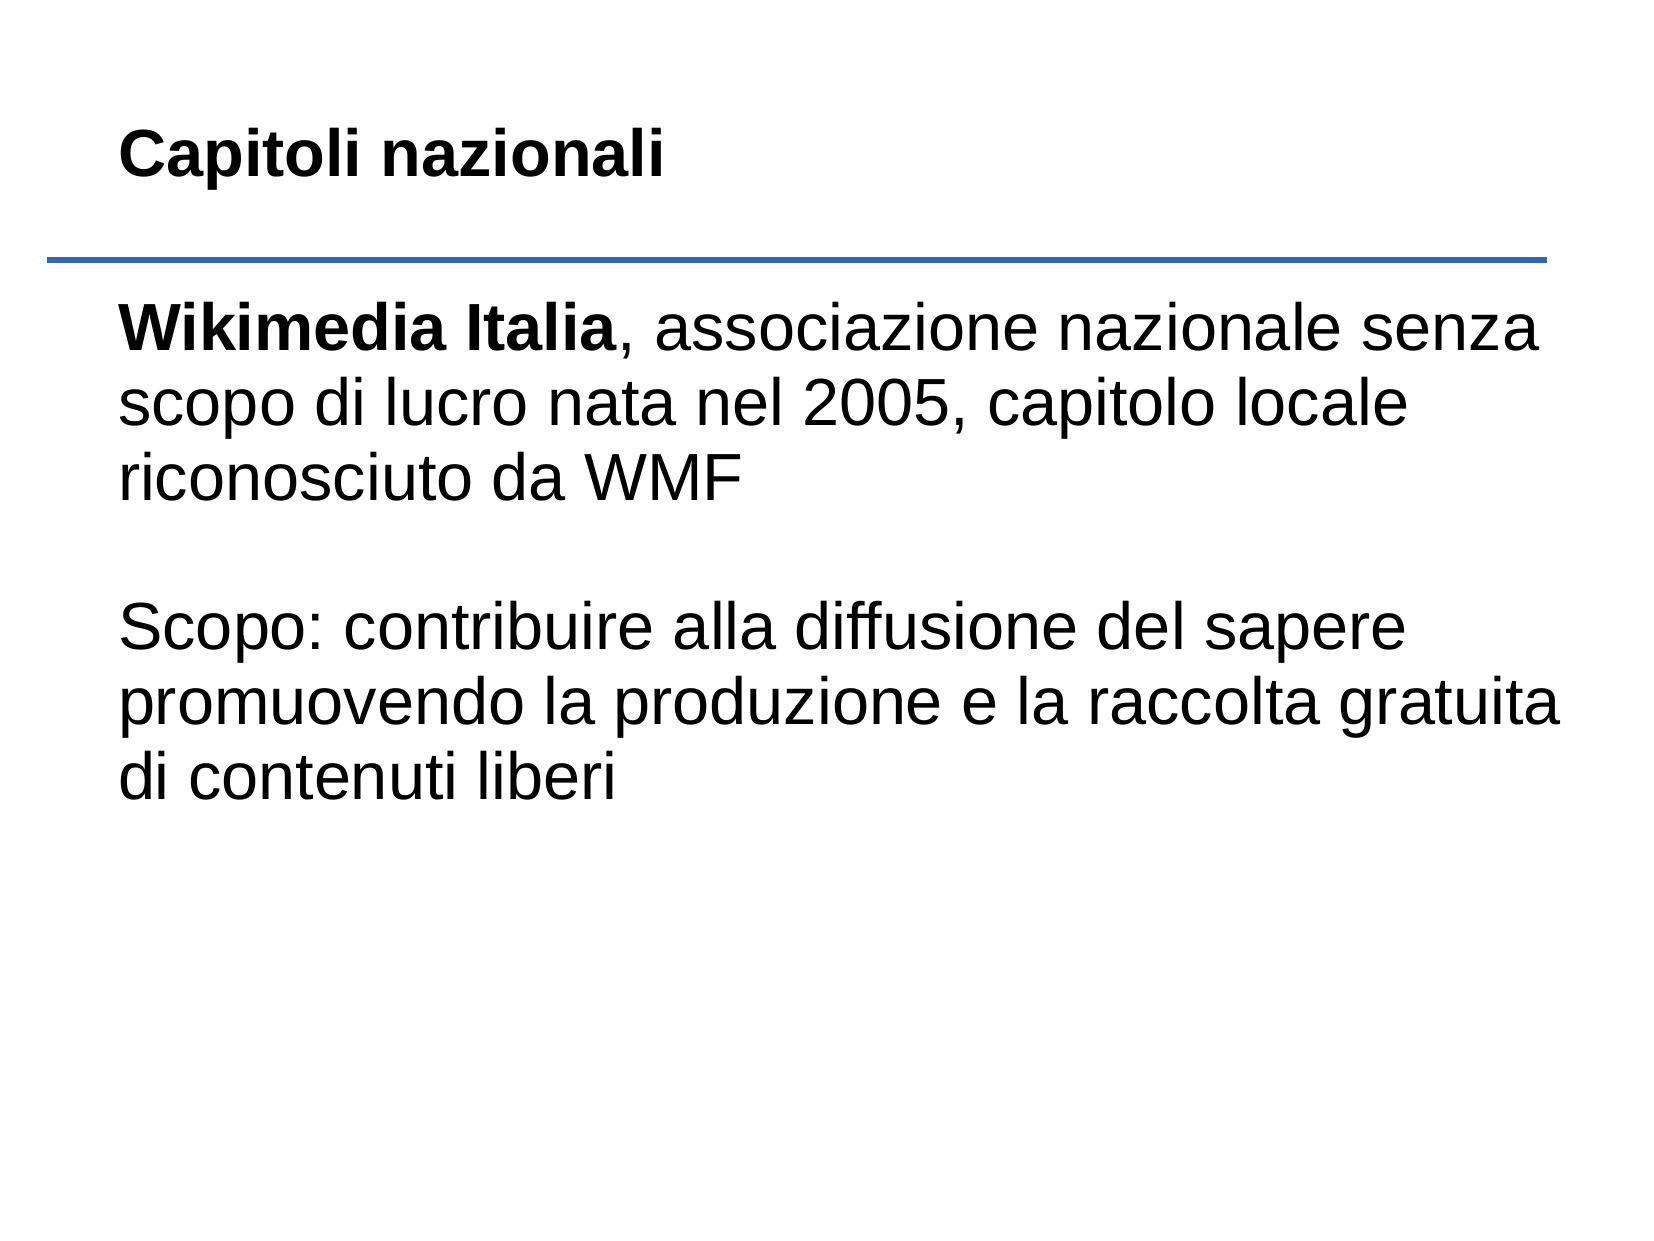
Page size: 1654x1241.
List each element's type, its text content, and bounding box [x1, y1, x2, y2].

subtitle Wikimedia Italia, associazione nazionale senza scopo di lucro nata nel 2005, capitolo locale riconosciuto da WMF Scopo: contribuire alla diffusione del sapere promuovendo la produzione e la raccolta gratuita di contenuti liberi [118, 290, 1571, 1170]
title Capitoli nazionali [118, 49, 1571, 257]
